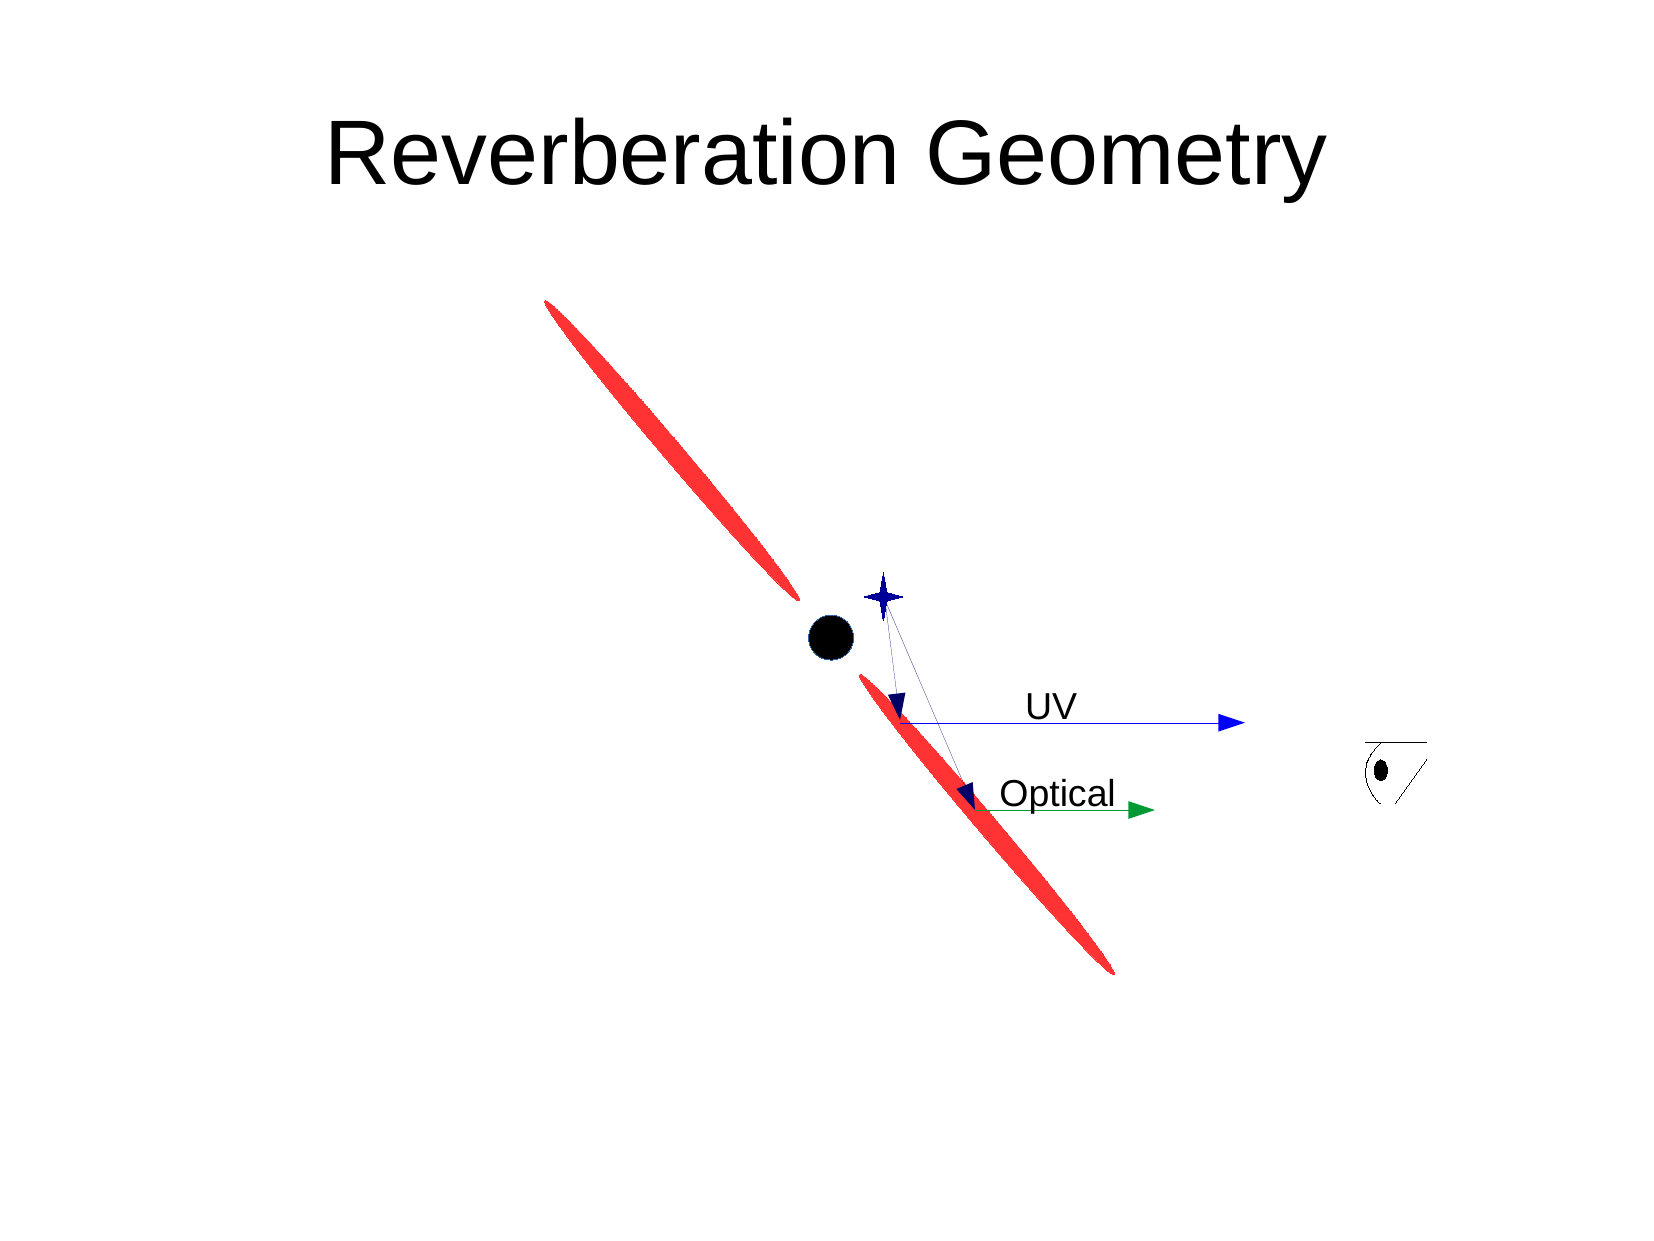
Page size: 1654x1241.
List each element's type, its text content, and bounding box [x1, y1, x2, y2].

title Reverberation Geometry [82, 49, 1571, 257]
text_box [544, 300, 800, 601]
text_box [864, 572, 903, 621]
text_box [859, 674, 1115, 975]
text_box Optical [984, 765, 1131, 822]
text_box UV [1010, 677, 1093, 735]
text_box [808, 615, 854, 661]
text_box [1374, 759, 1388, 781]
text_box [974, 794, 984, 810]
